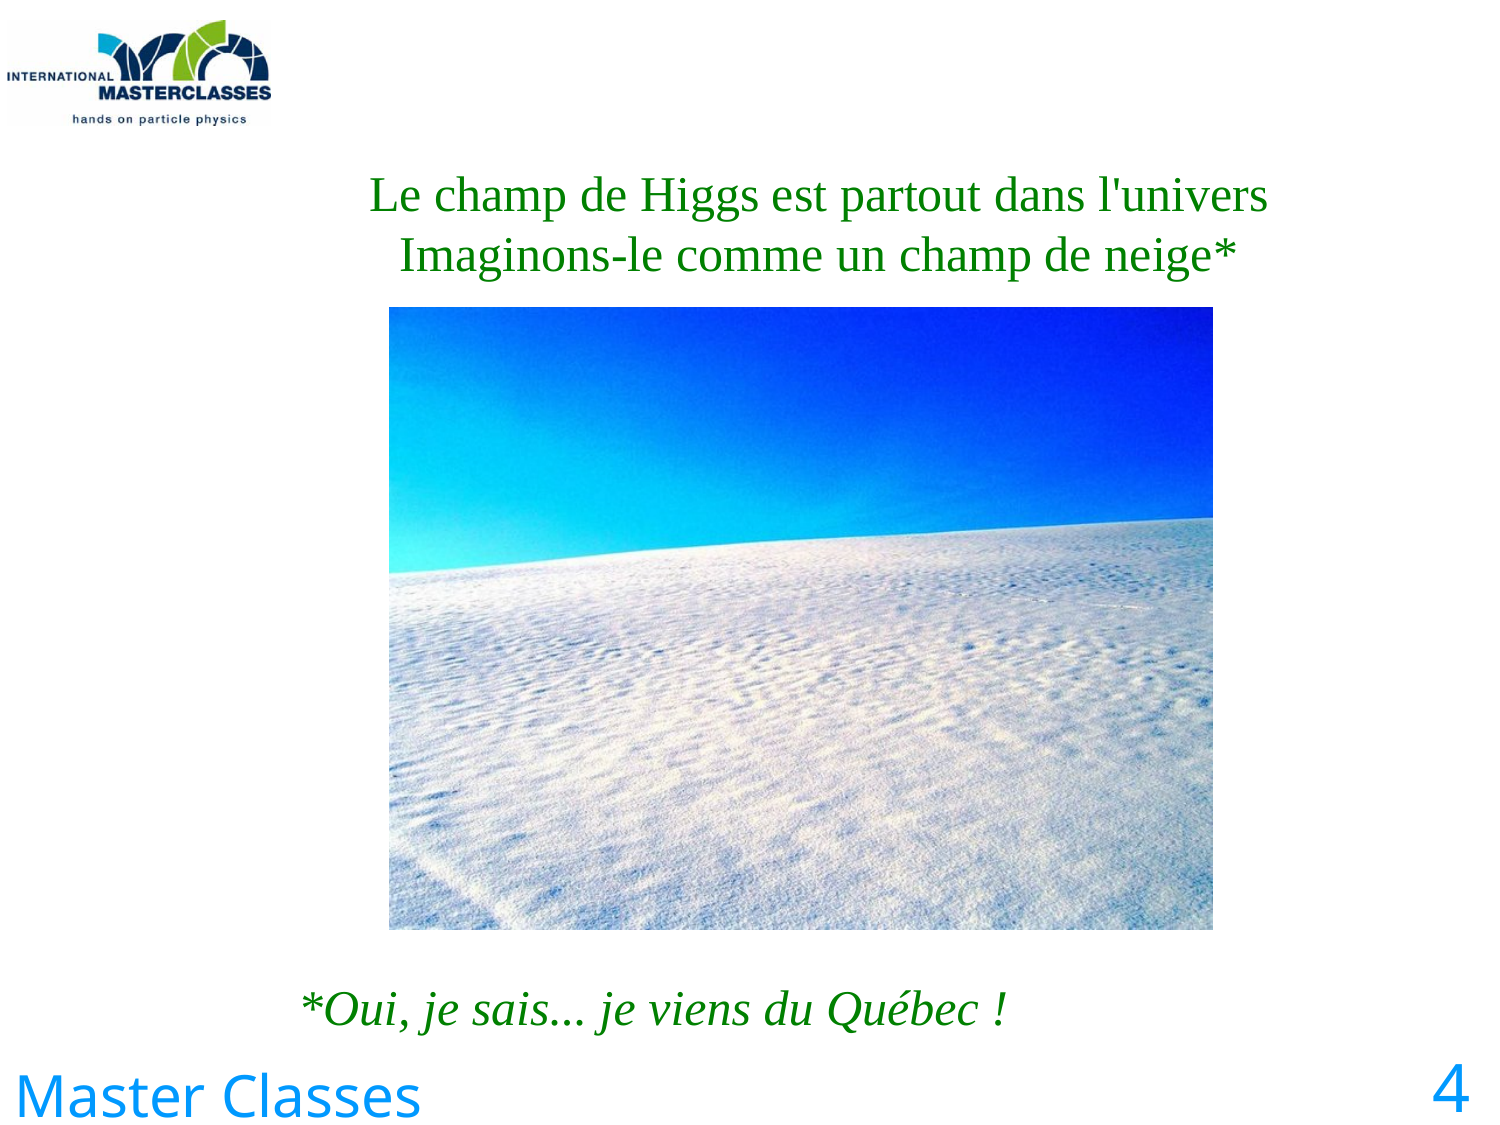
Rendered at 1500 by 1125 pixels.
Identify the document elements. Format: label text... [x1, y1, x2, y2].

text_box *Oui, je sais... je viens du Québec ! [283, 968, 1264, 1075]
picture [389, 307, 1213, 930]
picture [2, 10, 280, 130]
text_box Le champ de Higgs est partout dans l'univers Imaginons-le comme un champ de neige* [354, 153, 1335, 289]
